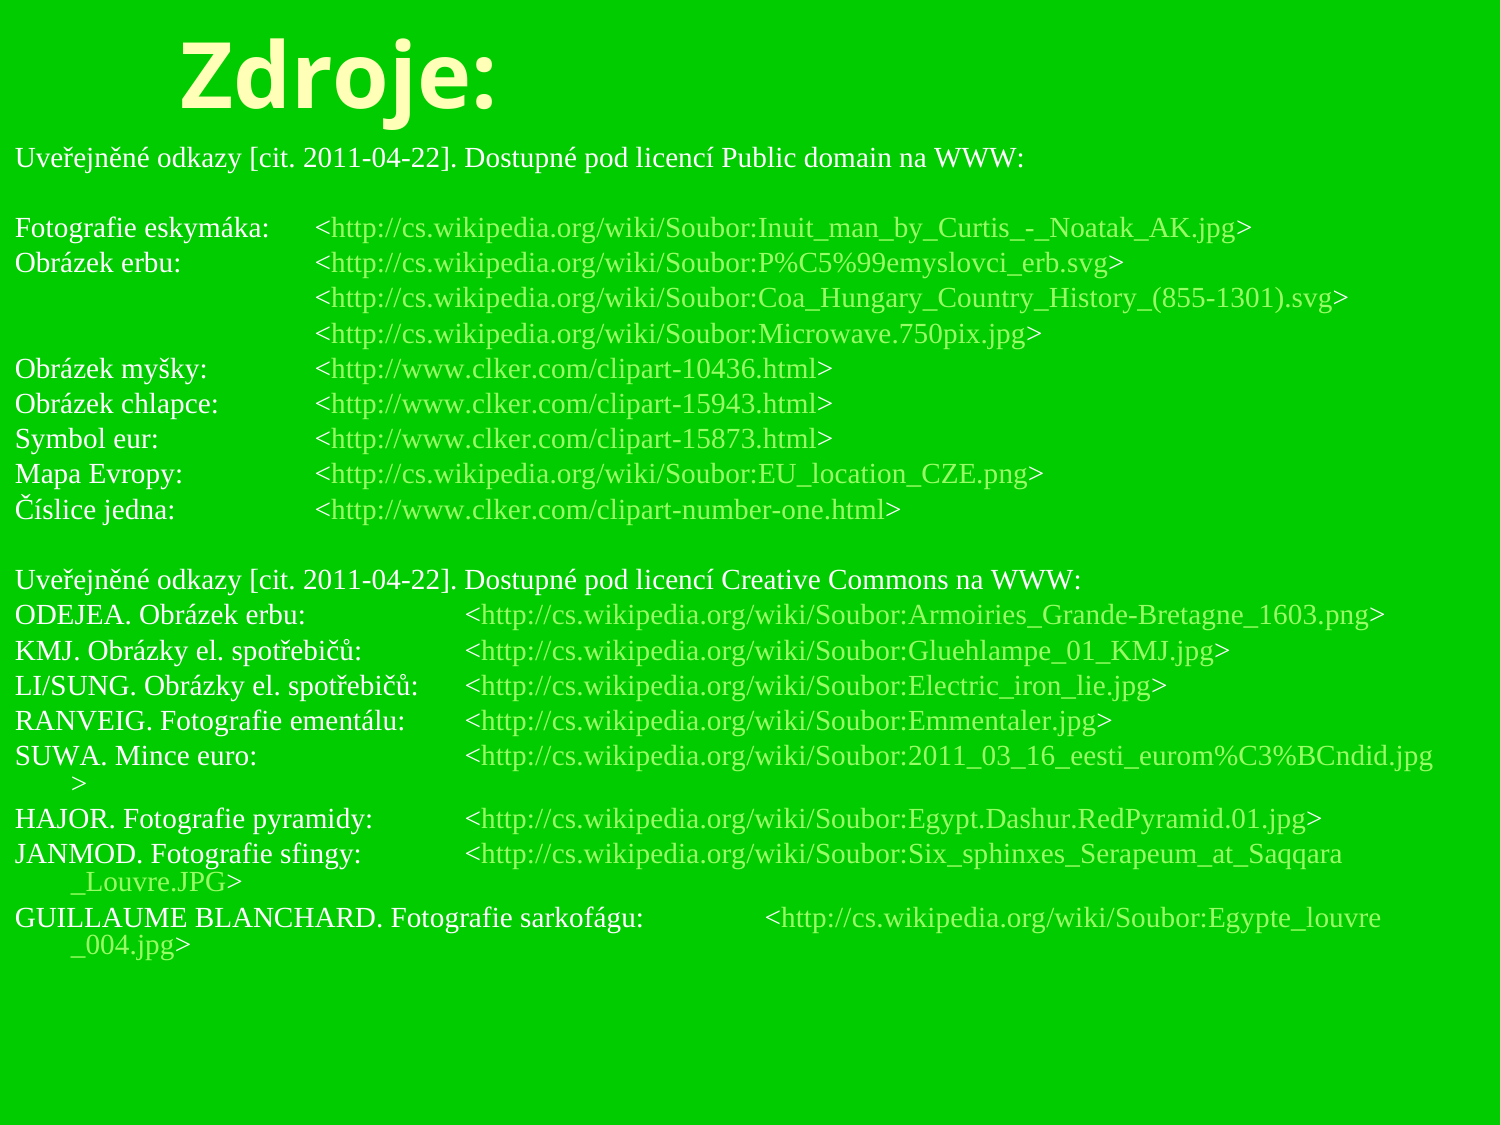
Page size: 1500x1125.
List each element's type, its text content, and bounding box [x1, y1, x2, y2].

title Zdroje: [0, 0, 1028, 137]
list Uveřejněné odkazy [cit. 2011-04-22]. Dostupné pod licencí Public domain na WWW: Fotografie eskymáka: <http://cs.wikipedia.org/wiki/Soubor:Inuit_man_by_Curtis_-_Noatak_AK.jpg> Obrázek erbu: <http://cs.wikipedia.org/wiki/Soubor:P%C5%99emyslovci_erb.svg> <http://cs.wikipedia.org/wiki/Soubor:Coa_Hungary_Country_History_(855-1301).svg> <http://cs.wikipedia.org/wiki/Soubor:Microwave.750pix.jpg> Obrázek myšky: <http://www.clker.com/clipart-10436.html> Obrázek chlapce: <http://www.clker.com/clipart-15943.html> Symbol eur: <http://www.clker.com/clipart-15873.html> Mapa Evropy: <http://cs.wikipedia.org/wiki/Soubor:EU_location_CZE.png> Číslice jedna: <http://www.clker.com/clipart-number-one.html> Uveřejněné odkazy [cit. 2011-04-22]. Dostupné pod licencí Creative Commons na WWW: ODEJEA. Obrázek erbu: <http://cs.wikipedia.org/wiki/Soubor:Armoiries_Grande-Bretagne_1603.png> KMJ. Obrázky el. spotřebičů: <http://cs.wikipedia.org/wiki/Soubor:Gluehlampe_01_KMJ.jpg> LI/SUNG. Obrázky el. spotřebičů: <http://cs.wikipedia.org/wiki/Soubor:Electric_iron_lie.jpg> RANVEIG. Fotografie ementálu: <http://cs.wikipedia.org/wiki/Soubor:Emmentaler.jpg> SUWA. Mince euro: <http://cs.wikipedia.org/wiki/Soubor:2011_03_16_eesti_eurom%C3%BCndid.jpg> HAJOR. Fotografie pyramidy: <http://cs.wikipedia.org/wiki/Soubor:Egypt.Dashur.RedPyramid.01.jpg> JANMOD. Fotografie sfingy: <http://cs.wikipedia.org/wiki/Soubor:Six_sphinxes_Serapeum_at_Saqqara_Louvre.JPG> GUILLAUME BLANCHARD. Fotografie sarkofágu: <http://cs.wikipedia.org/wiki/Soubor:Egypte_louvre_004.jpg> [0, 137, 1451, 1004]
